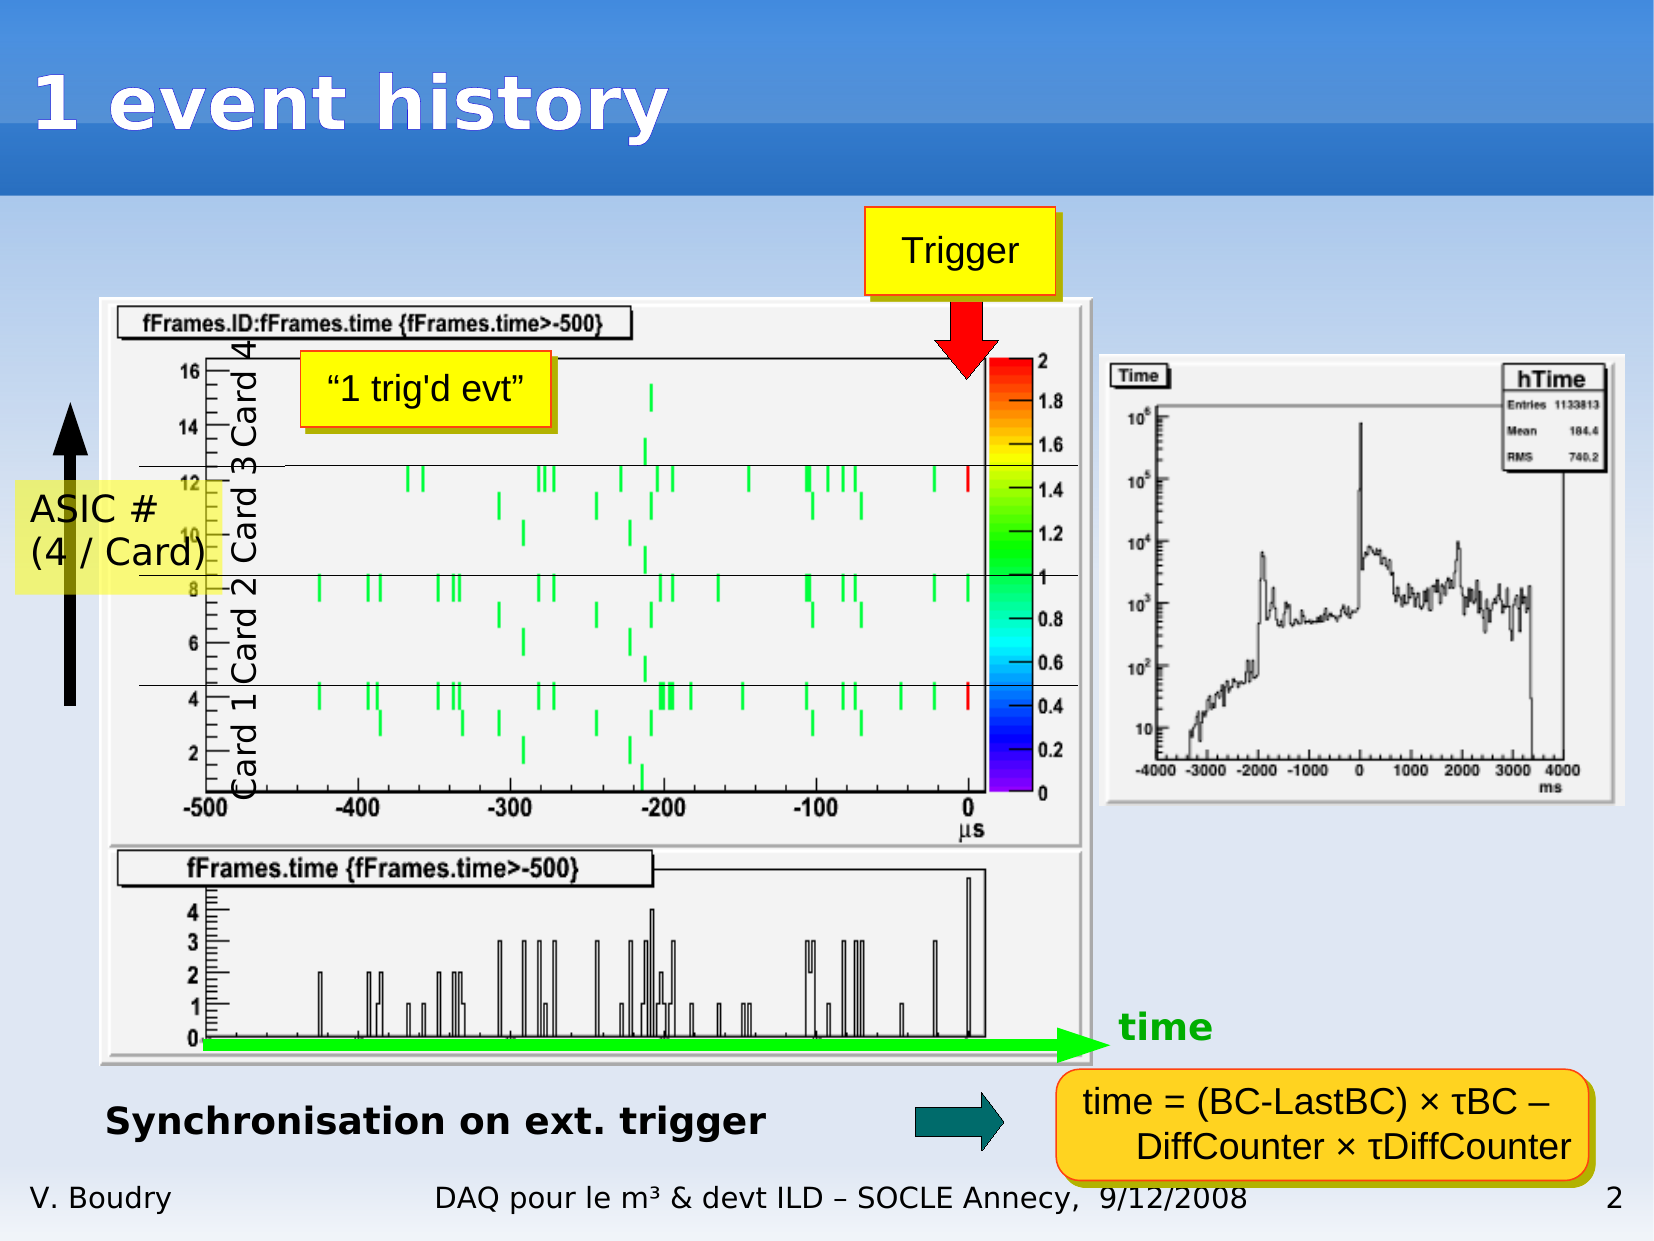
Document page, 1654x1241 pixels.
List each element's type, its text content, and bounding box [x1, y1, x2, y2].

text_box Card 1 [217, 701, 284, 817]
text_box Card 3 [217, 464, 284, 580]
text_box time [1103, 998, 1229, 1065]
text_box [915, 1092, 1004, 1151]
text_box Card 2 [217, 580, 284, 701]
text_box Trigger [865, 207, 1056, 296]
title 1 event history [29, 0, 1654, 208]
text_box Card 4 [217, 274, 284, 464]
text_box time = (BC-LastBC) × τBC – DiffCounter × τDiffCounter [1056, 1069, 1589, 1181]
text_box ASIC # (4 / Card) [15, 480, 217, 595]
text_box Synchronisation on ext. trigger [76, 1092, 782, 1151]
picture [0, 0, 1654, 1241]
text_box [934, 302, 999, 380]
text_box “1 trig'd evt” [300, 351, 551, 427]
